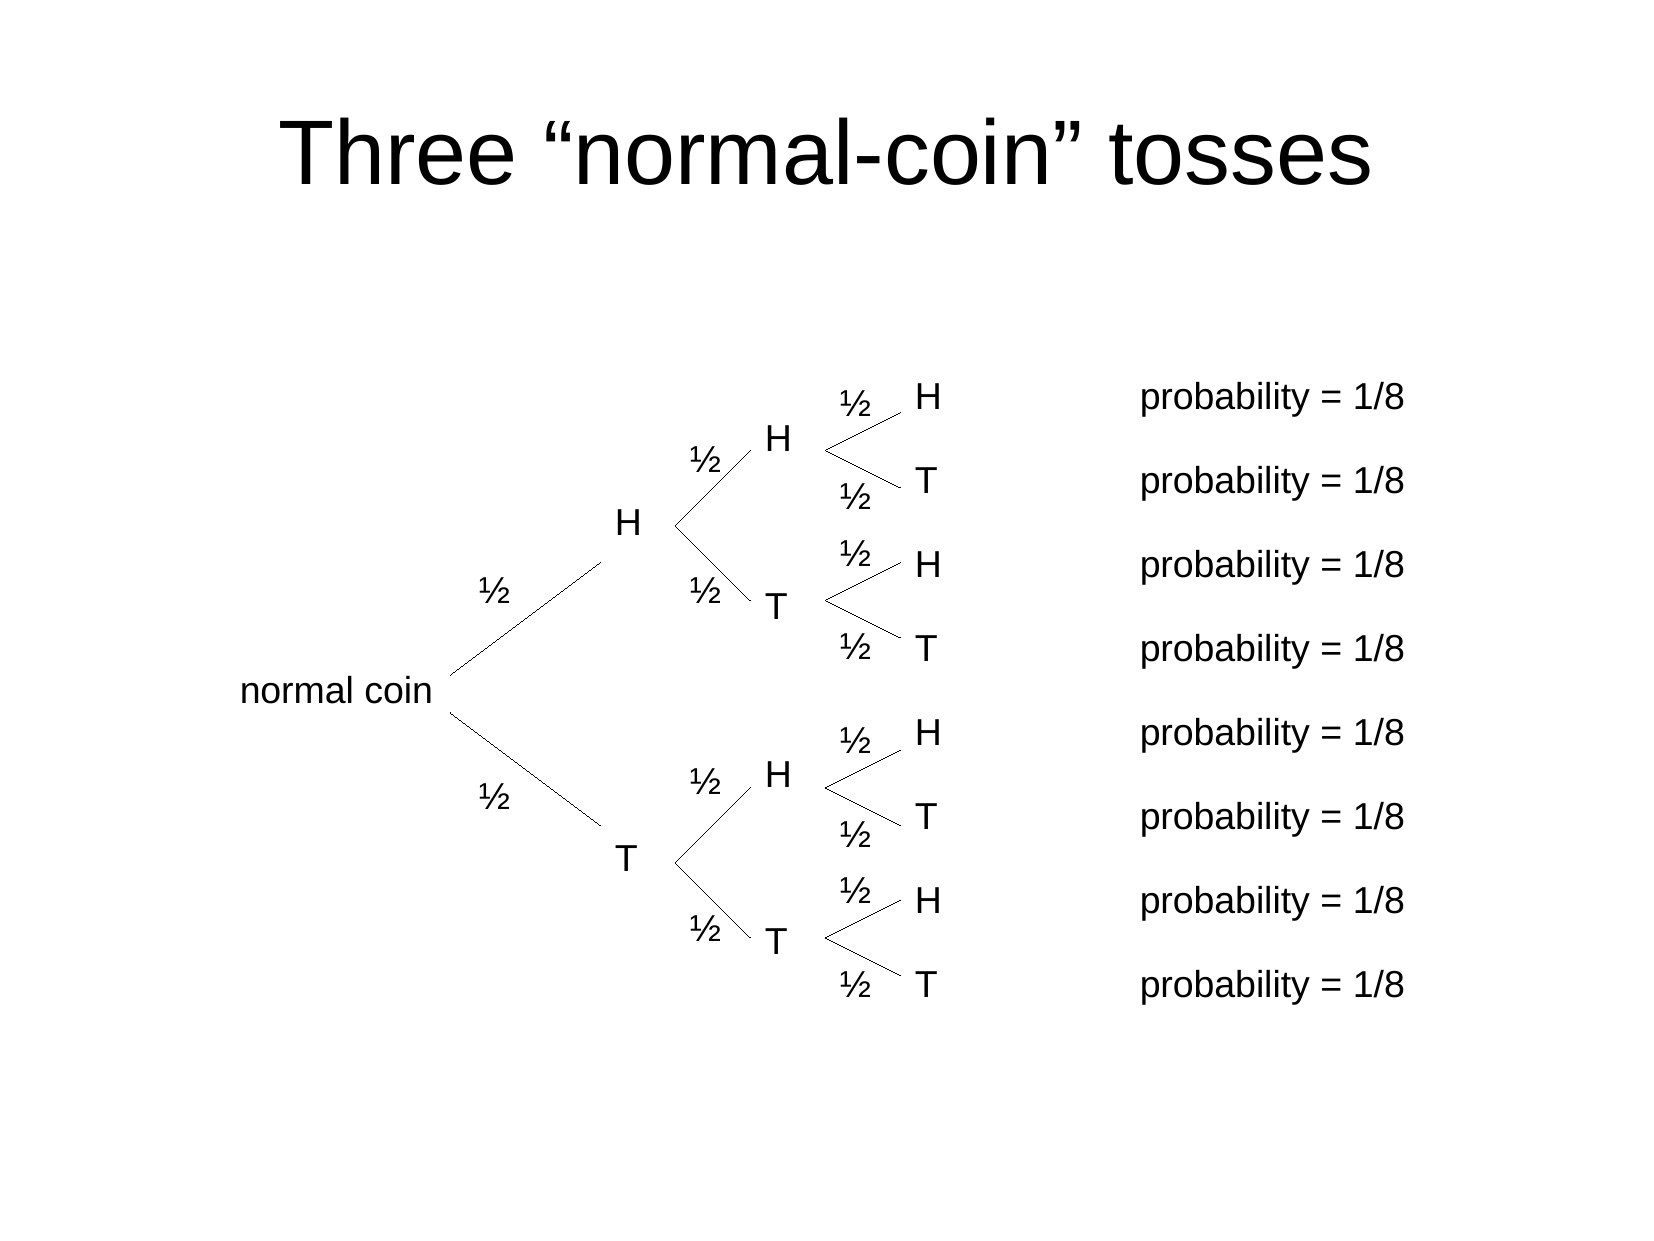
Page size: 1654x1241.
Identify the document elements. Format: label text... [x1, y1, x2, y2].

text_box ½ [825, 618, 886, 676]
text_box ½ [825, 955, 886, 1013]
text_box ½ [825, 526, 886, 582]
text_box ½ [464, 562, 526, 620]
text_box ½ [464, 768, 526, 826]
text_box ½ [675, 753, 736, 826]
text_box ½ [675, 430, 736, 488]
text_box ½ [825, 863, 886, 920]
text_box ½ [675, 900, 736, 965]
text_box ½ [825, 468, 886, 526]
subtitle [86, 300, 1576, 1104]
text_box ½ [825, 805, 886, 863]
title Three “normal-coin” tosses [82, 56, 1571, 250]
text_box ½ [675, 562, 736, 620]
text_box H probability = 1/8 H T probability = 1/8 H H probability = 1/8 T T probability = 1/8 normal coin H probability = 1/8 H T probability = 1/8 T H probability = 1/8 T T probability = 1/8 [225, 367, 1420, 1013]
text_box ½ [825, 712, 886, 770]
text_box ½ [825, 375, 886, 432]
